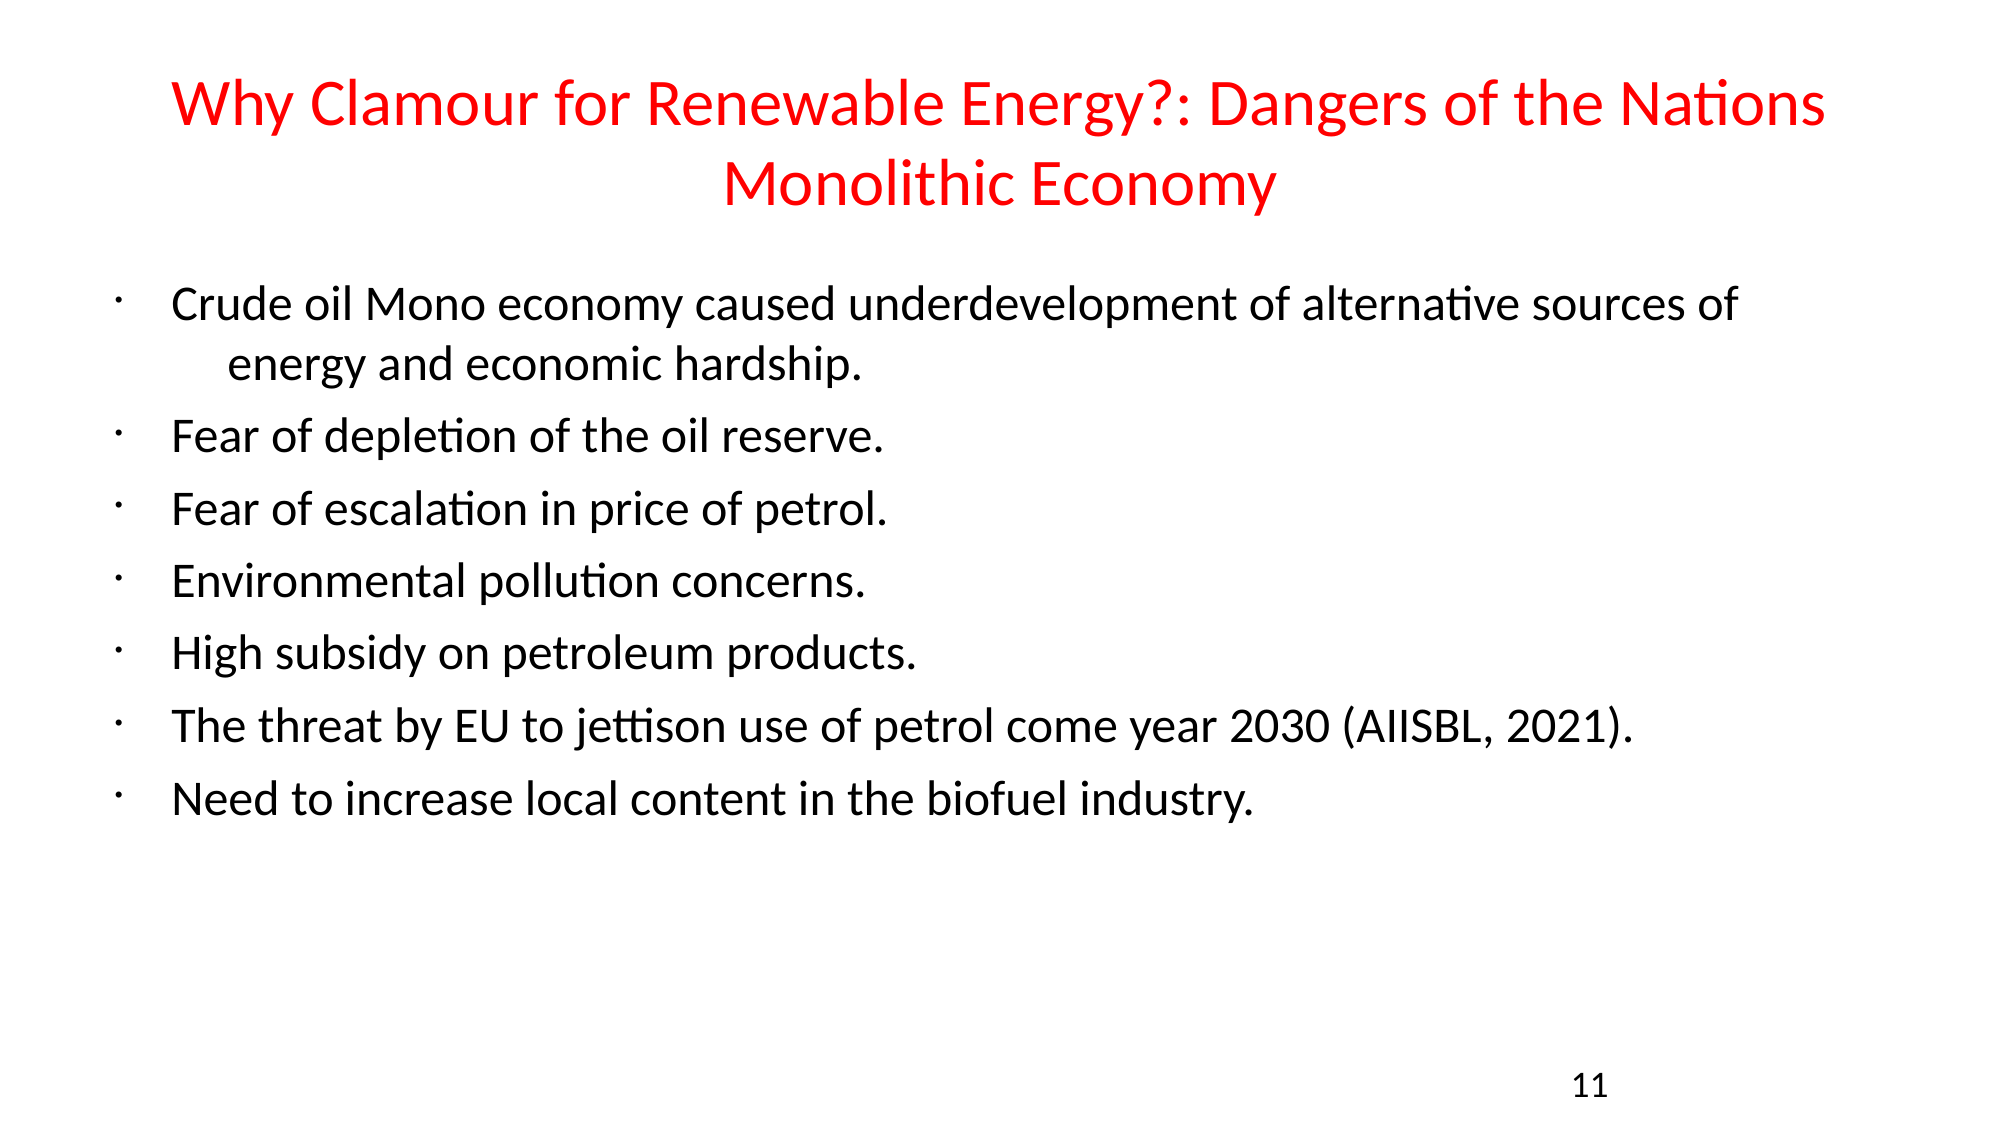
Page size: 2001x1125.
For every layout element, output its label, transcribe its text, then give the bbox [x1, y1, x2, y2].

list Crude oil Mono economy caused underdevelopment of alternative sources of energy and economic hardship. Fear of depletion of the oil reserve. Fear of escalation in price of petrol. Environmental pollution concerns. High subsidy on petroleum products. The threat by EU to jettison use of petrol come year 2030 (AIISBL, 2021). Need to increase local content in the biofuel industry. [99, 262, 1900, 1005]
text_box [1555, 1052, 1973, 1125]
title Why Clamour for Renewable Energy?: Dangers of the Nations Monolithic Economy [99, 45, 1900, 233]
